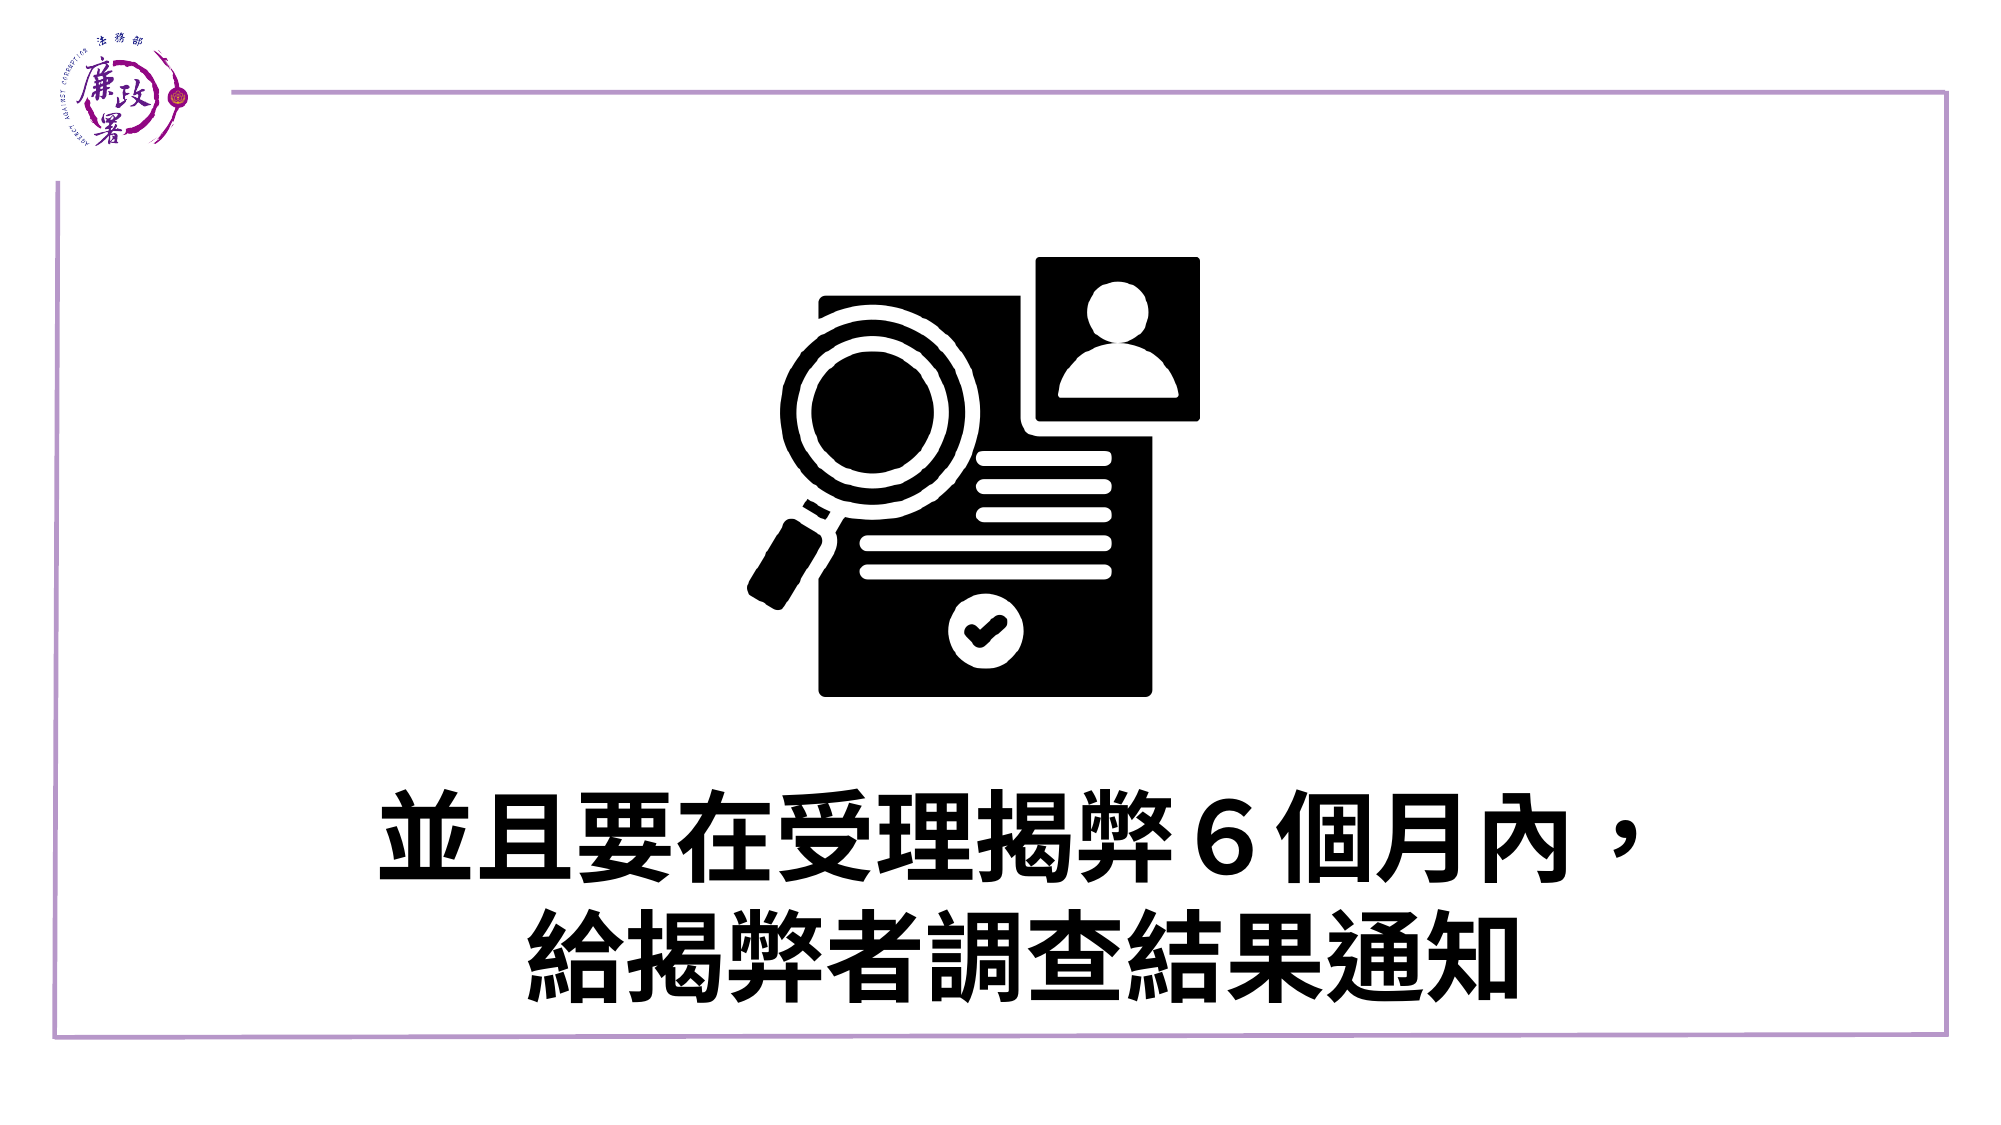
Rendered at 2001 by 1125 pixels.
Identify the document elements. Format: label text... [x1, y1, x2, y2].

text_box 並且要在受理揭弊６個月內， 給揭弊者調查結果通知 [360, 767, 1691, 1023]
picture [731, 235, 1215, 718]
picture [60, 32, 188, 146]
